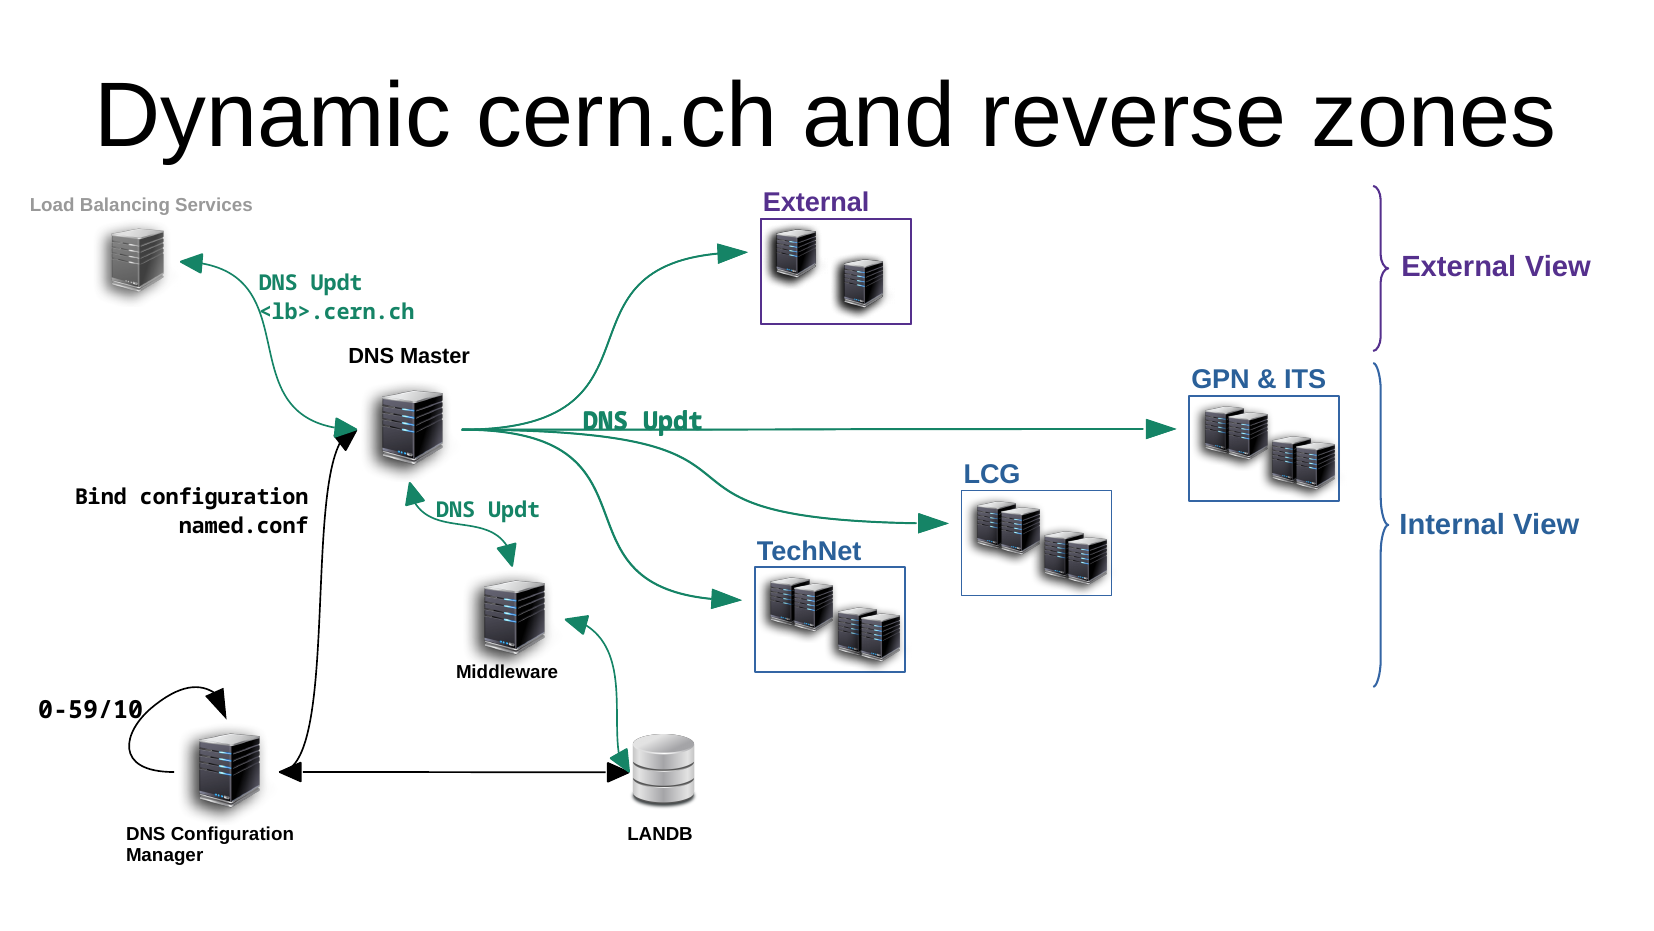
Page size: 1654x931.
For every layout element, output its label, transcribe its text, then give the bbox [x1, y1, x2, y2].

text_box GPN & ITS [1176, 356, 1342, 402]
text_box TechNet [742, 528, 877, 574]
picture [760, 220, 896, 319]
text_box LCG [948, 451, 1036, 497]
picture [629, 734, 698, 810]
text_box LANDB [612, 815, 708, 852]
picture [357, 376, 463, 483]
text_box 0-59/10 [23, 684, 163, 730]
text_box External [748, 180, 885, 226]
picture [90, 230, 181, 307]
text_box Load Balancing Services [15, 186, 273, 230]
text_box DNS Master [333, 336, 499, 379]
text_box DNS Updt [421, 486, 556, 524]
picture [754, 568, 913, 673]
text_box External [829, 220, 885, 226]
text_box DNS Updt <lb>.cern.ch [244, 259, 430, 318]
picture [1189, 397, 1348, 501]
title Dynamic cern.ch and reverse zones [82, 37, 1571, 193]
picture [459, 566, 565, 654]
text_box Internal View [1384, 500, 1595, 549]
picture [961, 492, 1120, 596]
text_box DNS Updt [568, 396, 803, 442]
picture [174, 719, 280, 815]
text_box Bind configuration named.conf [60, 473, 324, 532]
text_box Middleware [441, 654, 574, 690]
text_box External View [1386, 242, 1607, 291]
text_box DNS Configuration Manager [111, 815, 315, 873]
